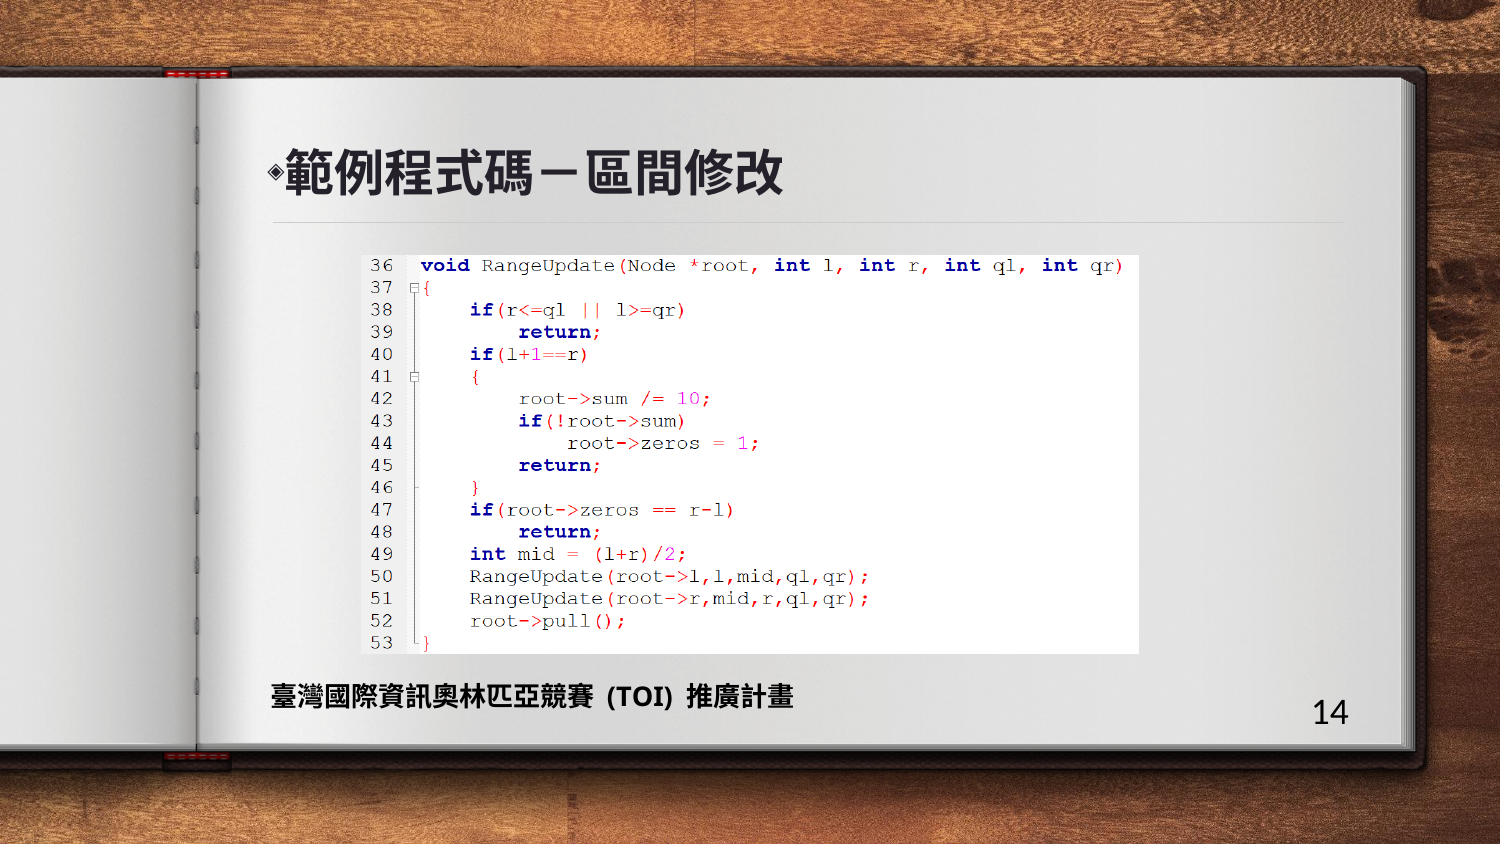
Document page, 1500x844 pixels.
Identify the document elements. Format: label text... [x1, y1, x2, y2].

text_box [1295, 672, 1386, 737]
list 範例程式碼－區間修改 [252, 126, 1194, 226]
chart [361, 255, 1139, 655]
